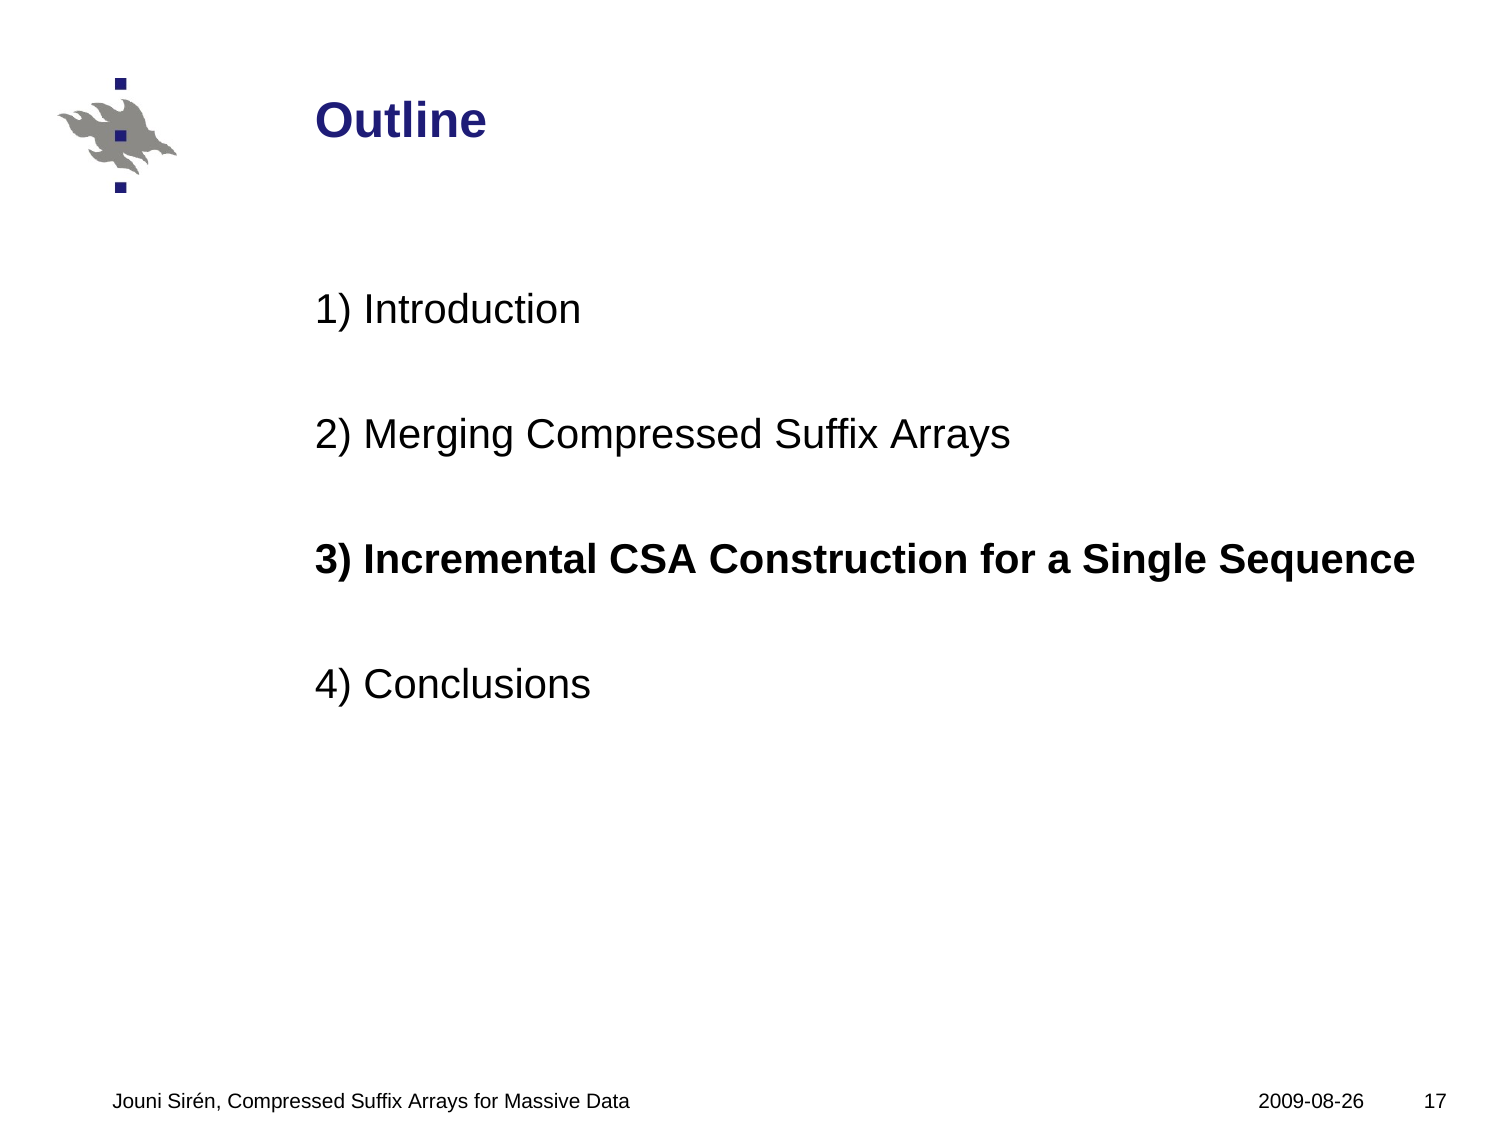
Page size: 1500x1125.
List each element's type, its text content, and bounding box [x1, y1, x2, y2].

list 1) Introduction 2) Merging Compressed Suffix Arrays 3) Incremental CSA Construction for a Single Sequence 4) Conclusions [299, 262, 1450, 1076]
picture [57, 78, 177, 193]
title Outline [299, 24, 1450, 209]
